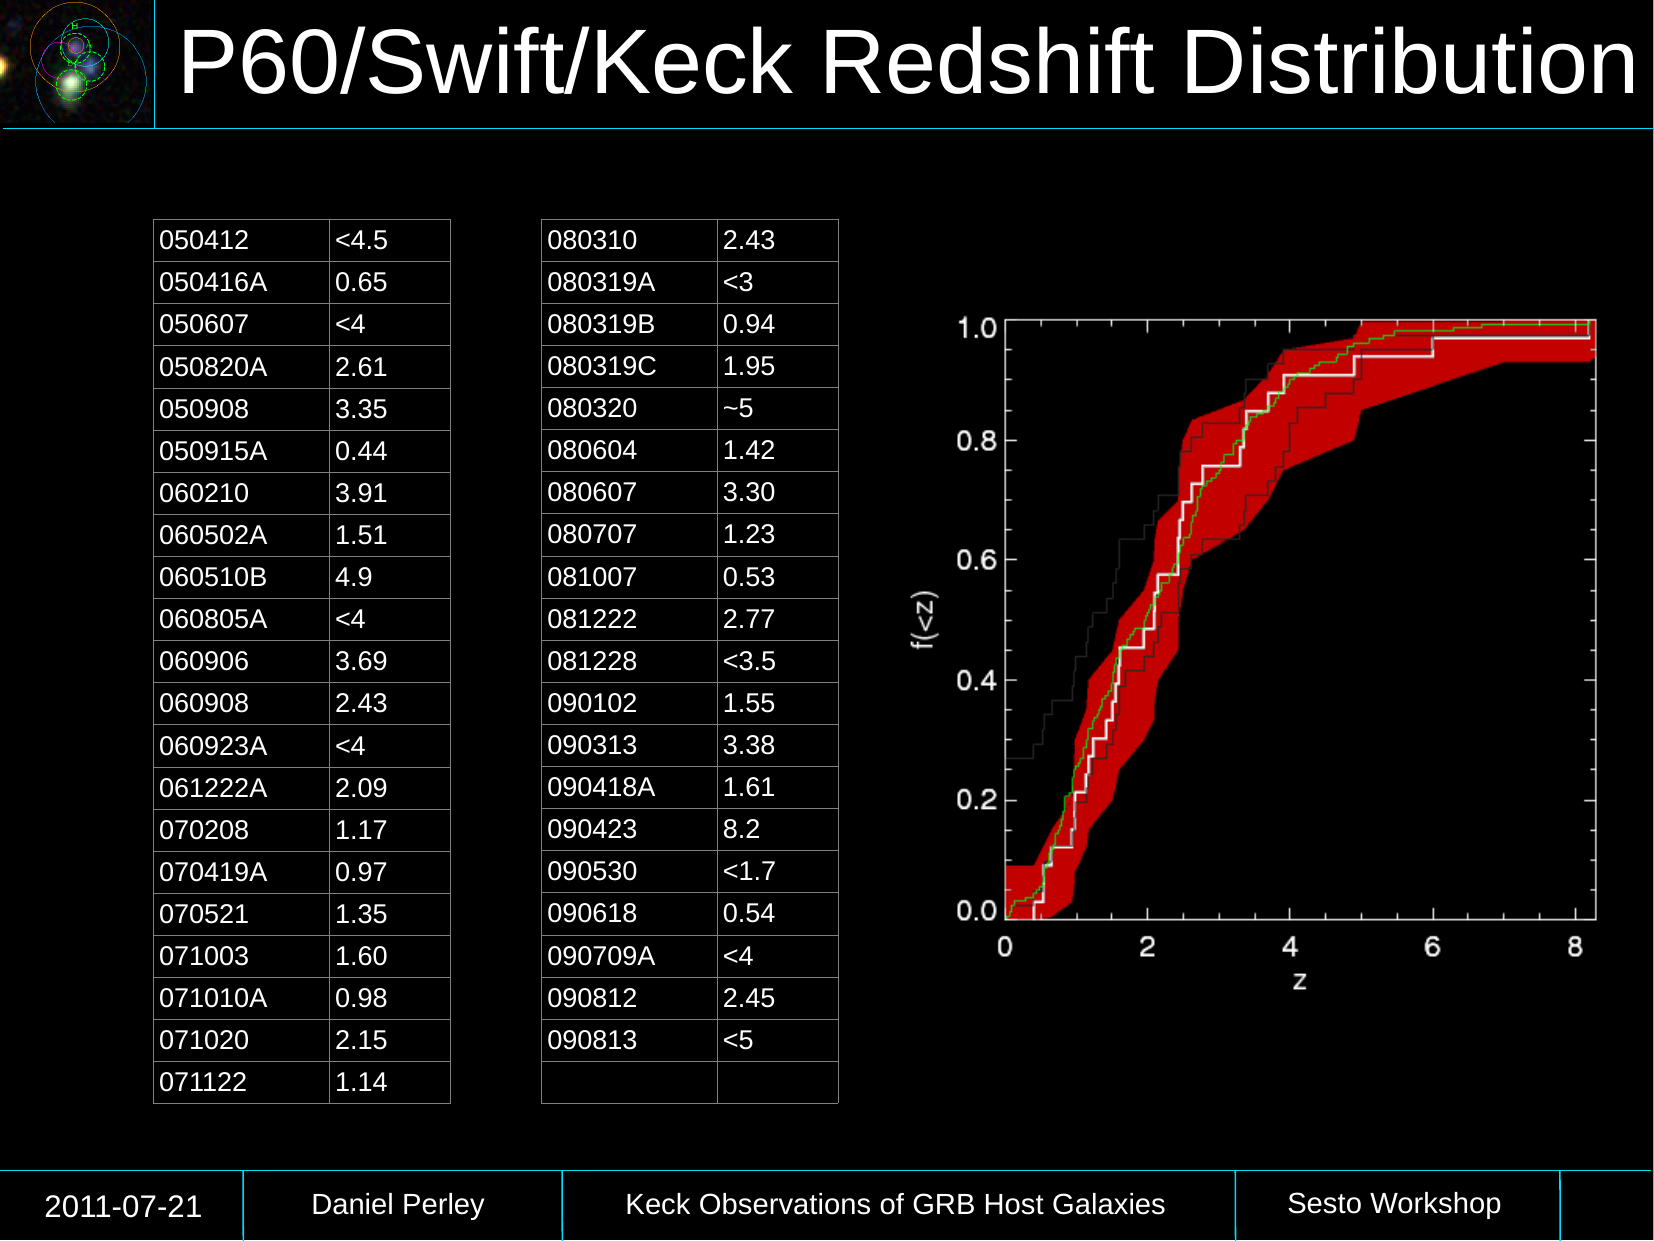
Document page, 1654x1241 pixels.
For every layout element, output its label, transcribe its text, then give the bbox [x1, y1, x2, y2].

table_cell <4 [330, 725, 450, 767]
table_cell 090423 [542, 809, 717, 850]
table_cell 090530 [542, 851, 717, 892]
table_cell 081228 [542, 641, 717, 682]
table_cell 2.45 [718, 978, 838, 1019]
table_cell 050915A [154, 431, 329, 472]
table_cell 080607 [542, 472, 717, 513]
table_cell 080707 [542, 514, 717, 556]
table_cell 1.55 [718, 683, 838, 724]
table_cell 071010A [154, 978, 329, 1019]
table_cell 0.54 [718, 893, 838, 935]
picture [0, 0, 151, 123]
table_cell 071020 [154, 1020, 329, 1061]
table_cell 050908 [154, 389, 329, 430]
table_cell 2.09 [330, 768, 450, 809]
table_cell 061222A [154, 768, 329, 809]
table_cell 0.44 [330, 431, 450, 472]
title P60/Swift/Keck Redshift Distribution [165, 10, 1654, 114]
table_cell 090418A [542, 767, 717, 808]
table_cell 4.9 [330, 557, 450, 598]
table_cell 3.35 [330, 389, 450, 430]
table_cell 090313 [542, 725, 717, 766]
table_cell [718, 1062, 838, 1103]
table_cell 0.97 [330, 852, 450, 893]
table_header 2.43 [718, 220, 838, 261]
table_cell 081007 [542, 557, 717, 598]
table_cell 070419A [154, 852, 329, 893]
table_cell <5 [718, 1020, 838, 1061]
table_cell 050607 [154, 304, 329, 345]
table_cell 060923A [154, 725, 329, 767]
table_cell <1.7 [718, 851, 838, 892]
table_cell <4 [330, 304, 450, 345]
table_cell 081222 [542, 599, 717, 640]
table_cell 2.15 [330, 1020, 450, 1061]
table_cell 060210 [154, 473, 329, 514]
table_cell 1.14 [330, 1062, 450, 1103]
table_cell 2.43 [330, 683, 450, 724]
table_cell 080319B [542, 304, 717, 345]
table_cell 060510B [154, 557, 329, 598]
table_cell 050820A [154, 346, 329, 388]
table_cell <3 [718, 262, 838, 303]
table_cell 080320 [542, 388, 717, 429]
table_cell 0.98 [330, 978, 450, 1019]
table_cell 060906 [154, 641, 329, 682]
table_cell 0.53 [718, 557, 838, 598]
table_cell 070521 [154, 894, 329, 935]
table_cell 050416A [154, 262, 329, 303]
table_cell 3.69 [330, 641, 450, 682]
table_cell 090812 [542, 978, 717, 1019]
table_cell 1.95 [718, 346, 838, 387]
table_cell 090813 [542, 1020, 717, 1061]
table_cell 1.17 [330, 810, 450, 851]
table_cell 8.2 [718, 809, 838, 850]
table_cell 1.51 [330, 515, 450, 556]
table_cell 080319A [542, 262, 717, 303]
table_header 050412 [154, 220, 329, 261]
table_cell 2.77 [718, 599, 838, 640]
table_cell 090618 [542, 893, 717, 935]
table_cell 060805A [154, 599, 329, 640]
table_cell 3.30 [718, 472, 838, 513]
table_cell [542, 1062, 717, 1103]
table_cell 0.65 [330, 262, 450, 303]
table_cell 1.35 [330, 894, 450, 935]
table_header 080310 [542, 220, 717, 261]
table_cell <4 [330, 599, 450, 640]
picture [900, 299, 1611, 1010]
table_cell 0.94 [718, 304, 838, 345]
table_cell 060502A [154, 515, 329, 556]
table_cell 090709A [542, 936, 717, 977]
table_cell 071003 [154, 936, 329, 977]
table_cell 060908 [154, 683, 329, 724]
table_cell 3.38 [718, 725, 838, 766]
table_cell 3.91 [330, 473, 450, 514]
table_cell 1.23 [718, 514, 838, 556]
table_cell 1.61 [718, 767, 838, 808]
table_cell 090102 [542, 683, 717, 724]
table_cell 2.61 [330, 346, 450, 388]
table_cell ~5 [718, 388, 838, 429]
table_cell <4 [718, 936, 838, 977]
table_header <4.5 [330, 220, 450, 261]
table_cell 080604 [542, 430, 717, 471]
table_cell 080319C [542, 346, 717, 387]
table_cell <3.5 [718, 641, 838, 682]
table_cell 1.42 [718, 430, 838, 471]
table_cell 1.60 [330, 936, 450, 977]
table_cell 070208 [154, 810, 329, 851]
table_cell 071122 [154, 1062, 329, 1103]
